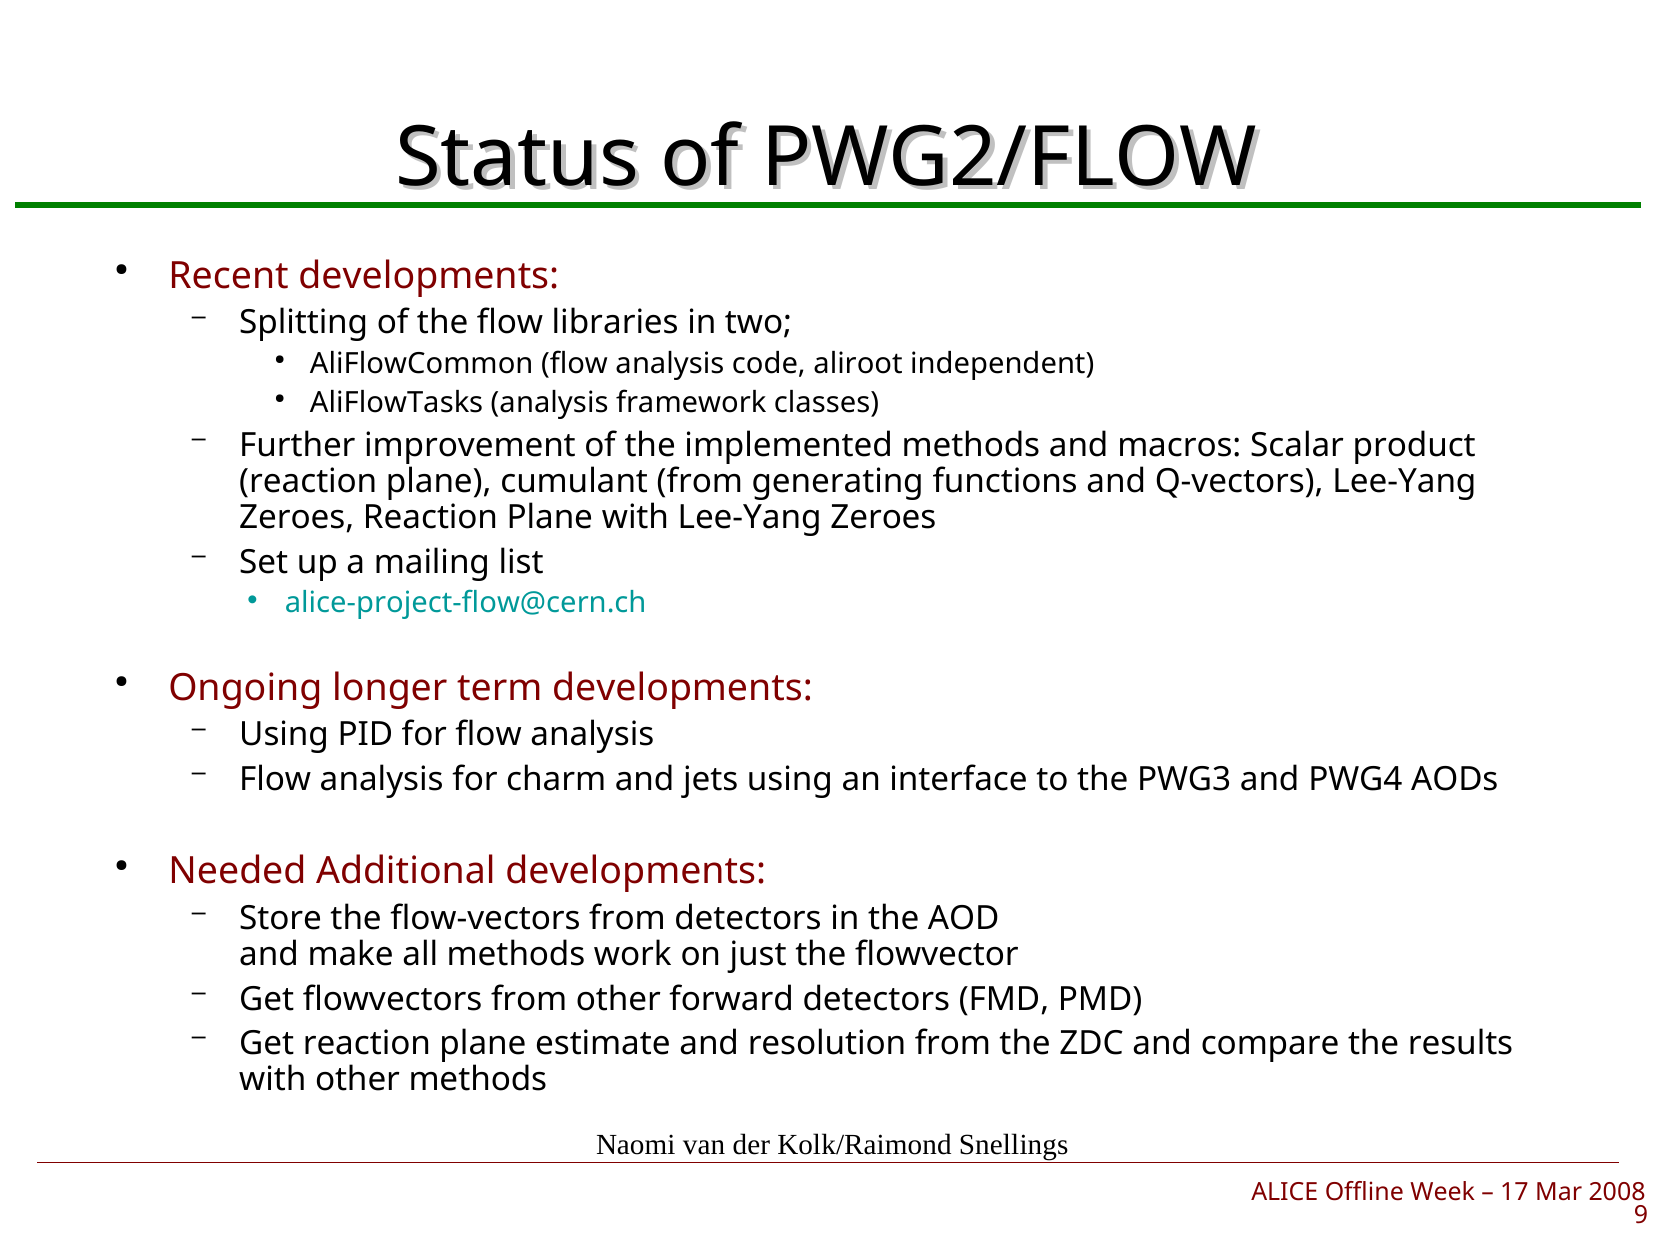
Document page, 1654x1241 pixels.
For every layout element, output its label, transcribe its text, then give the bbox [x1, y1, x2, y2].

list Recent developments: Splitting of the flow libraries in two; AliFlowCommon (flow analysis code, aliroot independent) AliFlowTasks (analysis framework classes) Further improvement of the implemented methods and macros: Scalar product (reaction plane), cumulant (from generating functions and Q-vectors), Lee-Yang Zeroes, Reaction Plane with Lee-Yang Zeroes Set up a mailing list alice-project-flow@cern.ch Ongoing longer term developments: Using PID for flow analysis Flow analysis for charm and jets using an interface to the PWG3 and PWG4 AODs Needed Additional developments: Store the flow-vectors from detectors in the AOD and make all methods work on just the flowvector Get flowvectors from other forward detectors (FMD, PMD) Get reaction plane estimate and resolution from the ZDC and compare the results with other methods [82, 248, 1571, 1172]
text_box Naomi van der Kolk/Raimond Snellings [462, 1128, 1204, 1163]
title Status of PWG2/FLOW [82, 49, 1571, 248]
